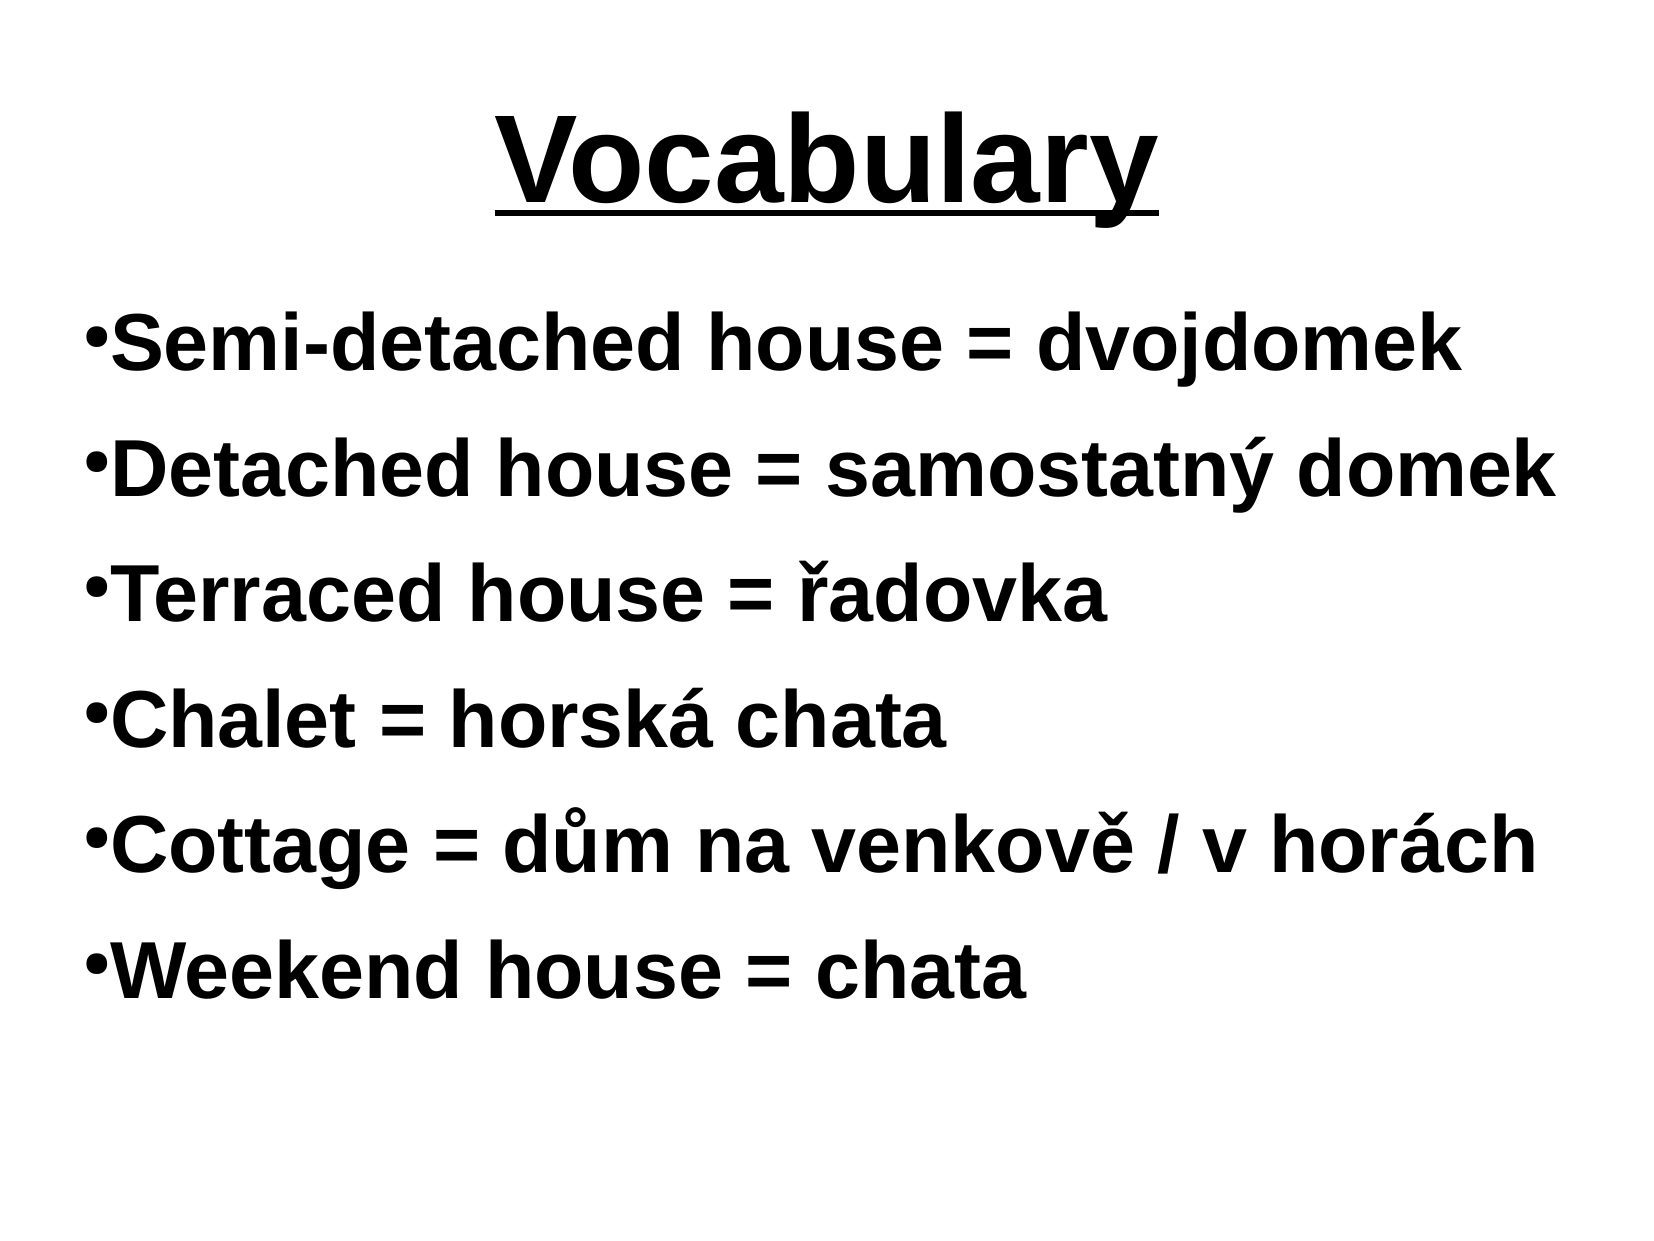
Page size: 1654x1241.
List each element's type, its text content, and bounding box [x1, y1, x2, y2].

list Semi-detached house = dvojdomek Detached house = samostatný domek Terraced house = řadovka Chalet = horská chata Cottage = dům na venkově / v horách Weekend house = chata [82, 290, 1571, 1182]
title Vocabulary [82, 49, 1571, 257]
